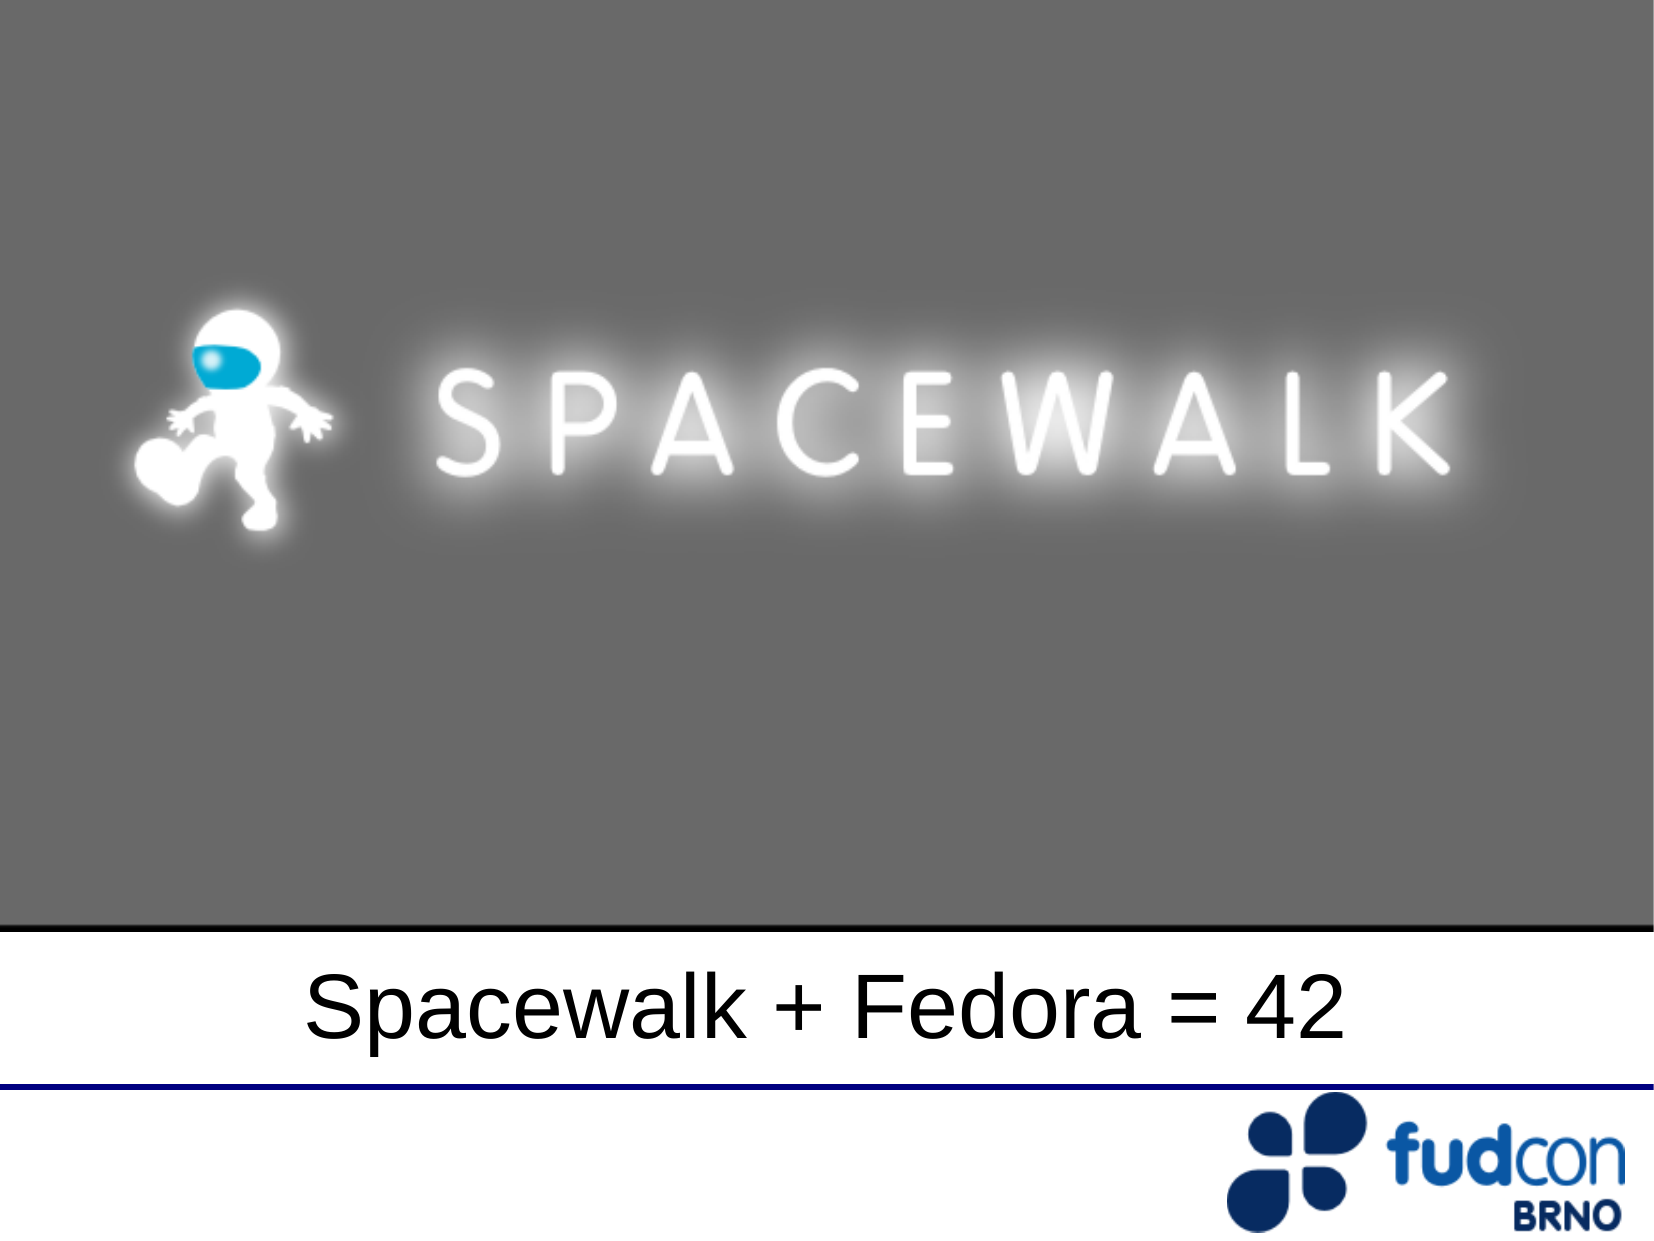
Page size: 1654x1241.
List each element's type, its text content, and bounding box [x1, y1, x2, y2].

picture [1227, 1092, 1625, 1233]
title Spacewalk + Fedora = 42 [0, 931, 1654, 1084]
picture [0, 0, 1654, 931]
